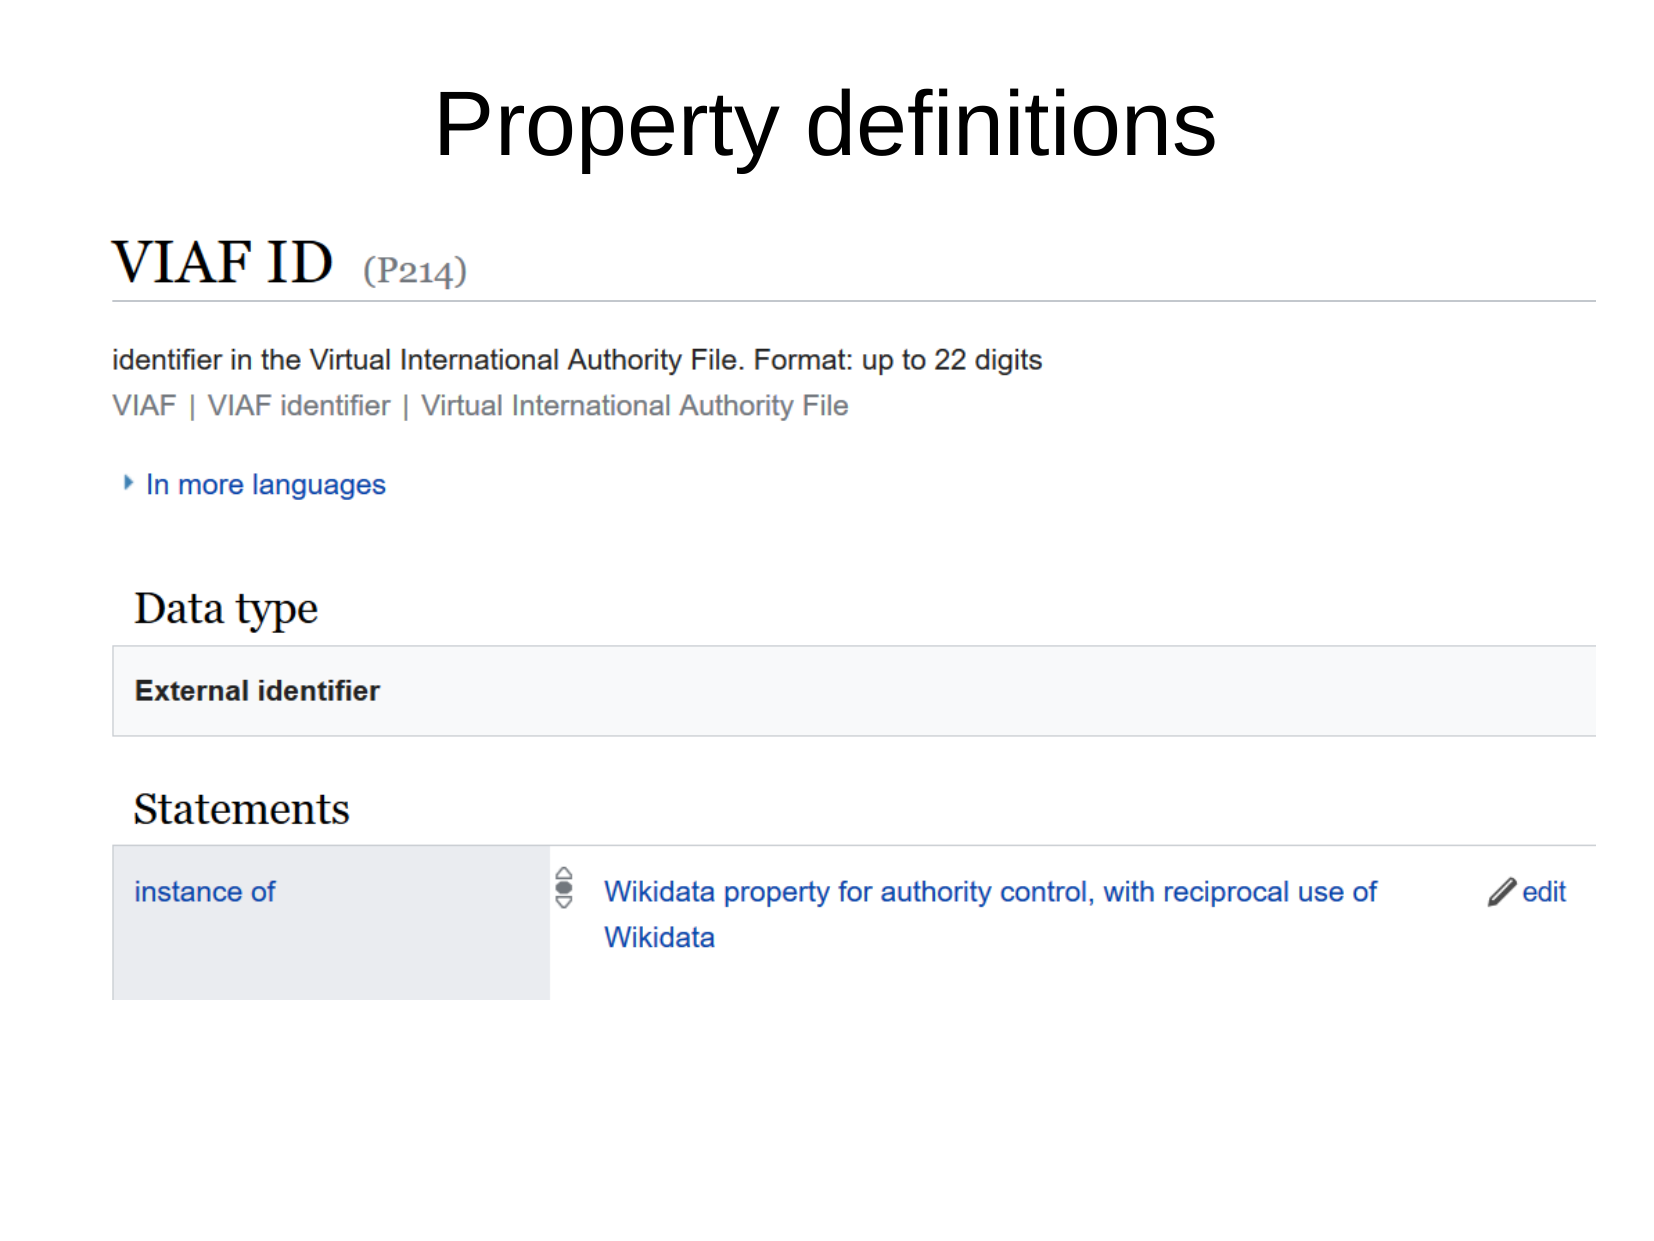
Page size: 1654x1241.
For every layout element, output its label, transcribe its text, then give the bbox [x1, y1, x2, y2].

picture [82, 198, 1596, 1000]
title Property definitions [82, 49, 1571, 198]
